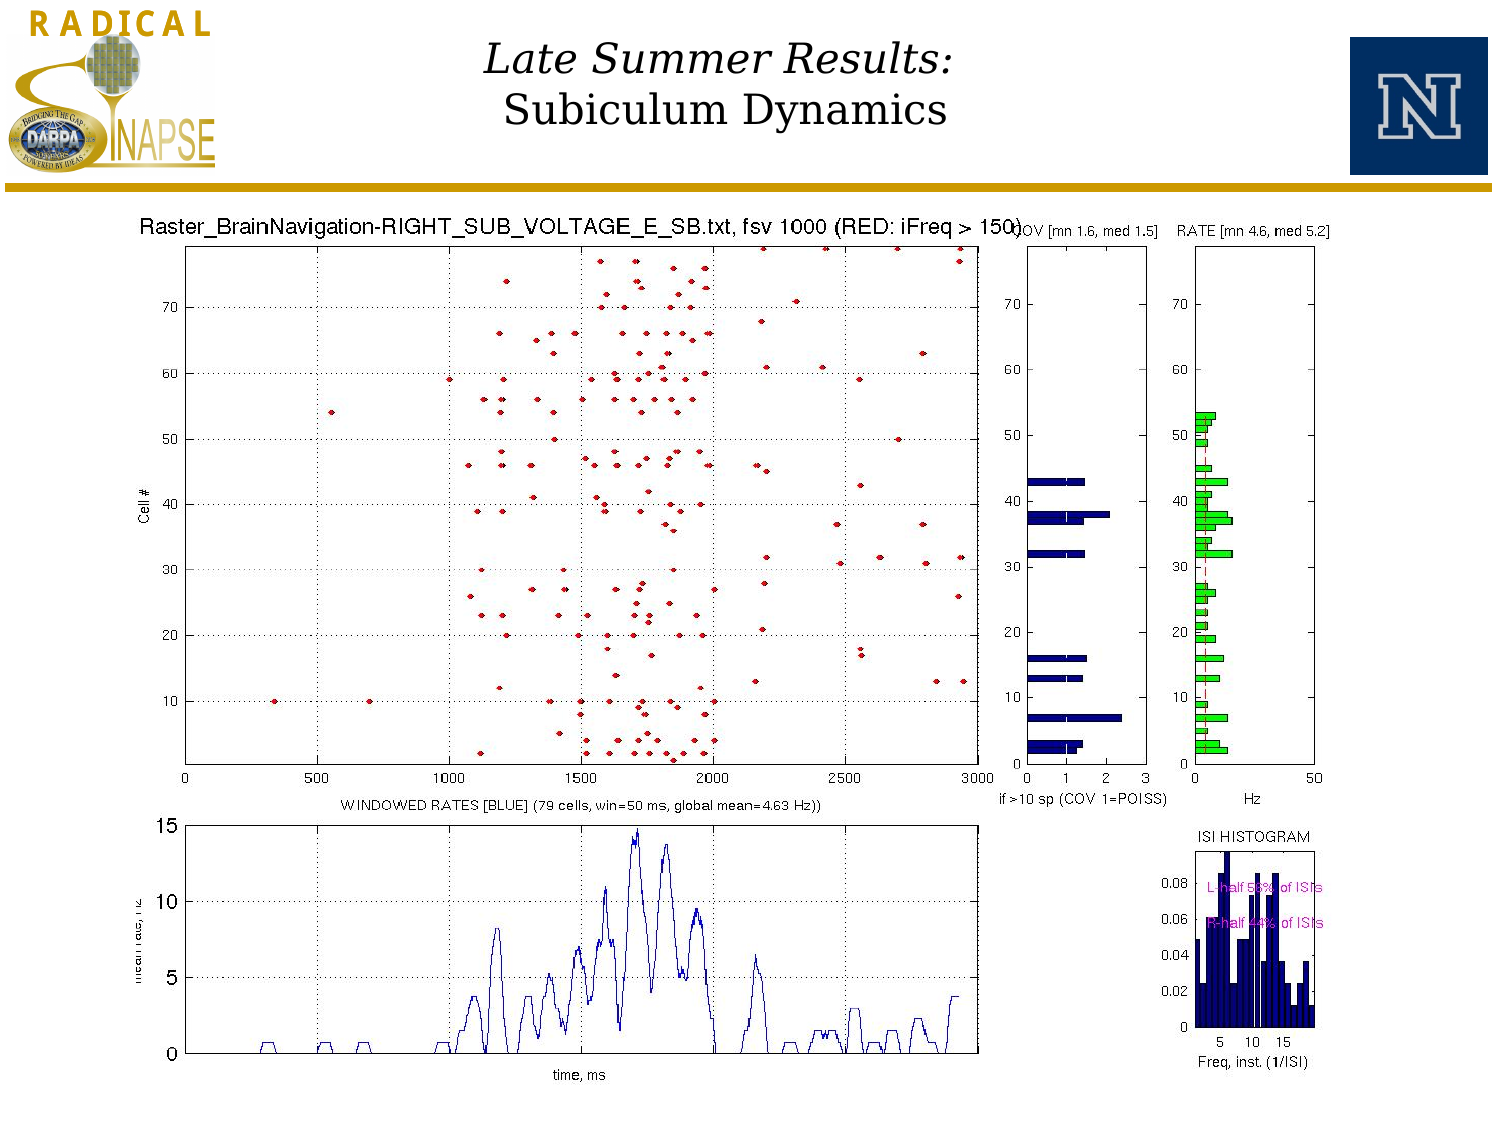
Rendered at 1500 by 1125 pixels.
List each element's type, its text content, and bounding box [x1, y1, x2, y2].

picture [136, 210, 1364, 1088]
picture [1350, 37, 1488, 175]
text_box Late Summer Results: Subiculum Dynamics [112, 24, 1339, 113]
